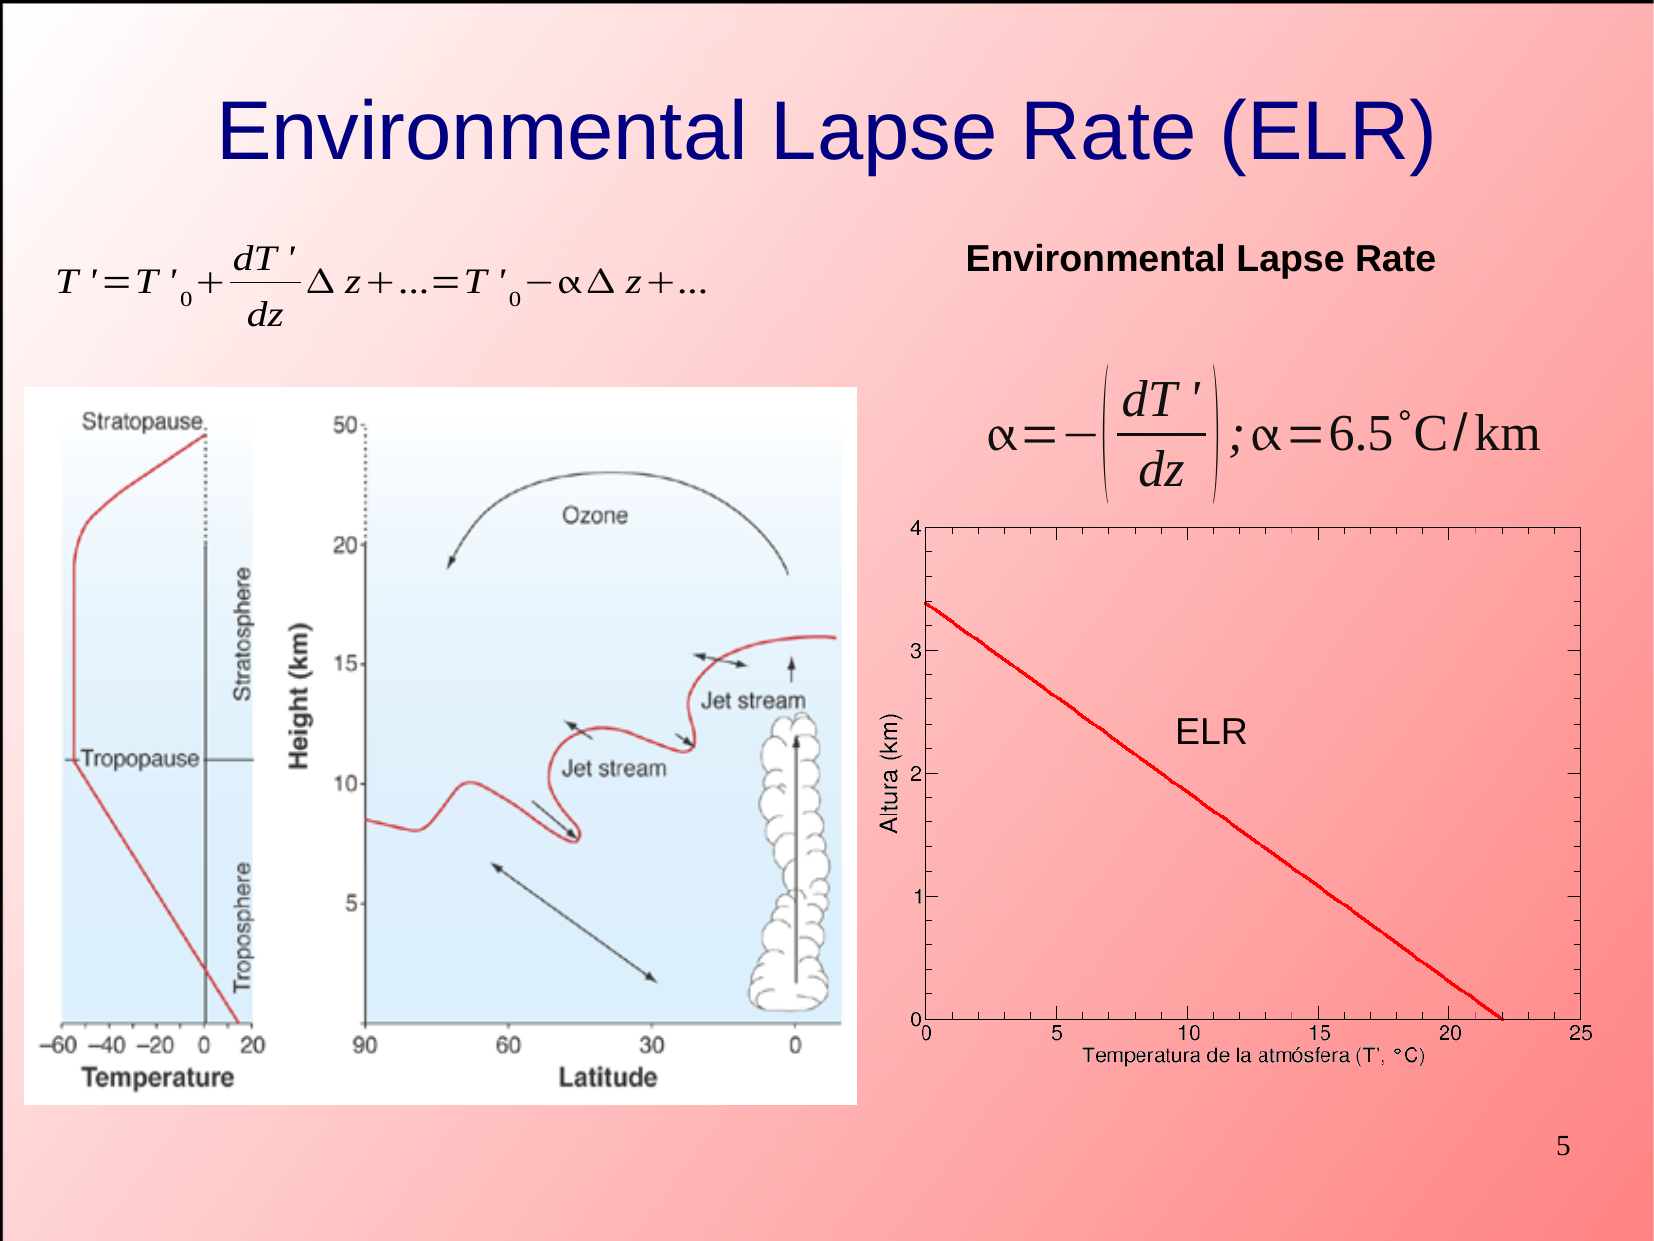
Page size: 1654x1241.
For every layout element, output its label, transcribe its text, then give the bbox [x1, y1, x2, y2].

chart [980, 362, 1547, 489]
text_box Environmental Lapse Rate [950, 230, 1560, 330]
text_box ELR [1160, 702, 1465, 760]
chart [48, 230, 715, 336]
title Environmental Lapse Rate (ELR) [82, 56, 1571, 206]
picture [0, 0, 1654, 1241]
